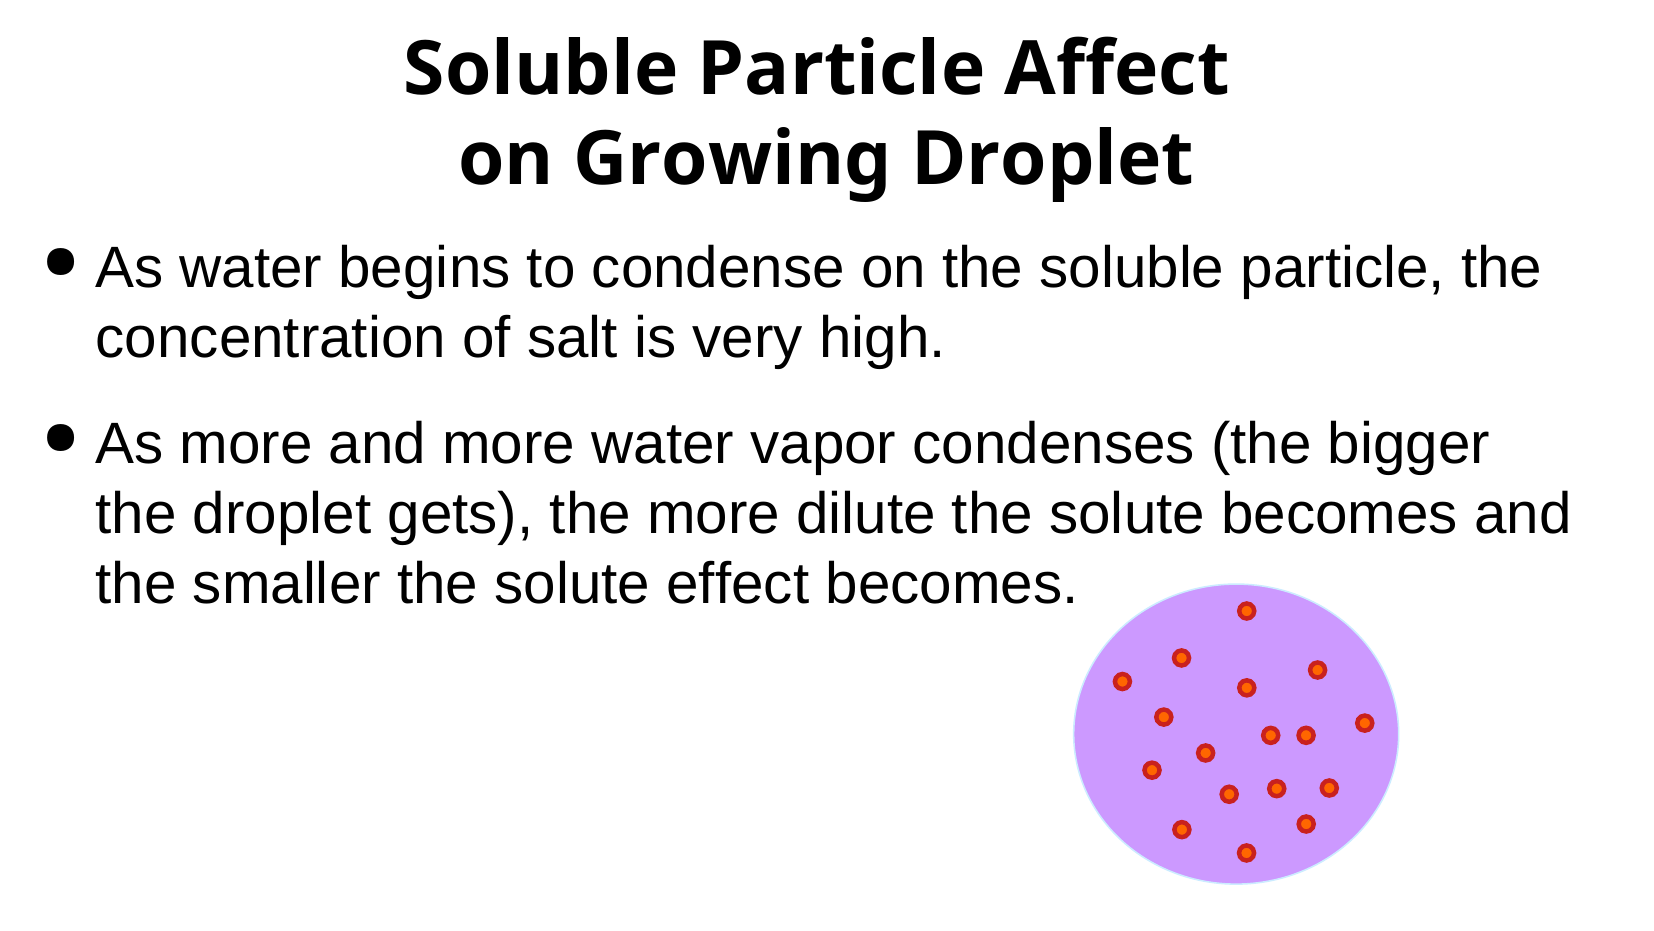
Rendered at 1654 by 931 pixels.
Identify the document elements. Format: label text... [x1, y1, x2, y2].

text_box [1073, 584, 1399, 885]
title Soluble Particle Affect on Growing Droplet [0, 11, 1654, 208]
text_box As water begins to condense on the soluble particle, the concentration of salt is very high. As more and more water vapor condenses (the bigger the droplet gets), the more dilute the solute becomes and the smaller the solute effect becomes. [24, 222, 1597, 623]
